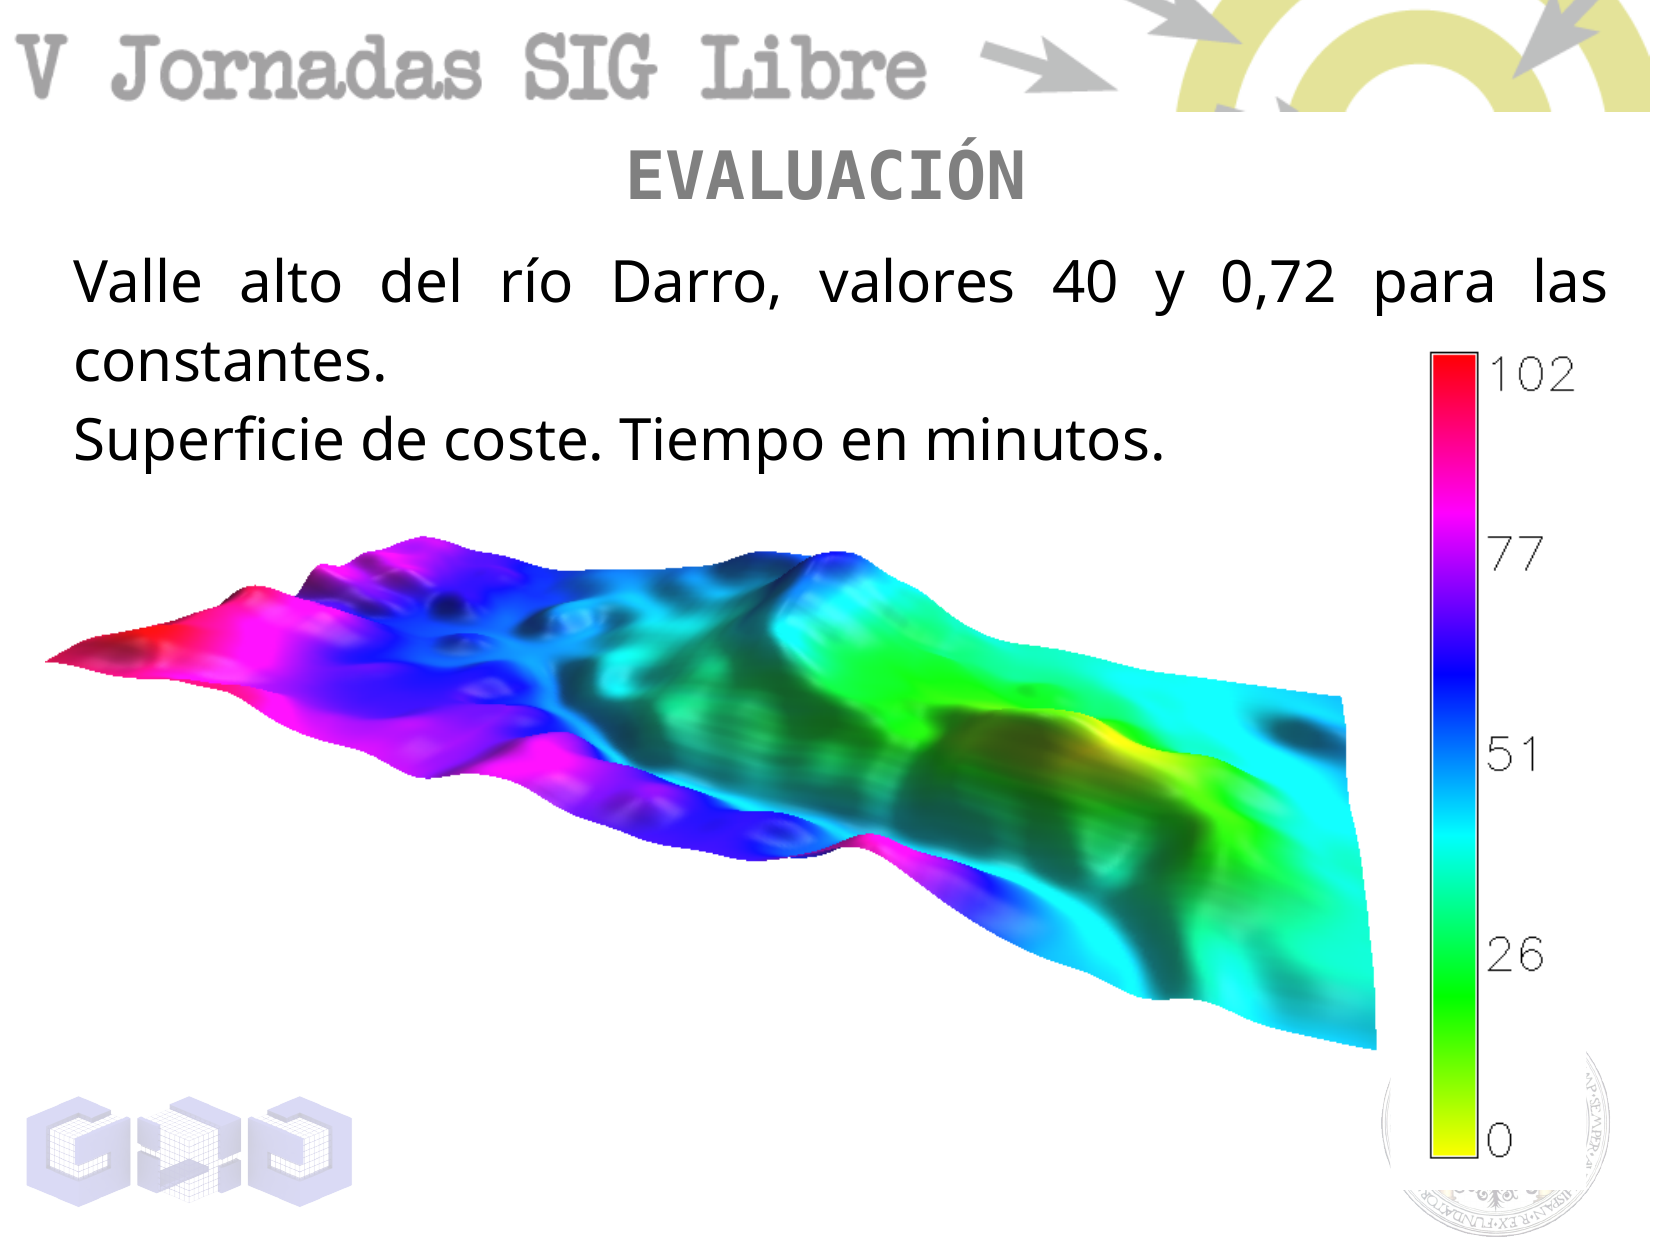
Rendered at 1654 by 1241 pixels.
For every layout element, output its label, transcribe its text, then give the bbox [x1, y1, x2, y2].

text_box EVALUACIÓN [0, 129, 1654, 223]
text_box Comparación con camino isotrópico. [0, 0, 1650, 112]
text_box Valle alto del río Darro, valores 40 y 0,72 para las constantes. Superficie de coste. Tiempo en minutos. [59, 232, 1625, 451]
picture [45, 320, 1587, 1190]
